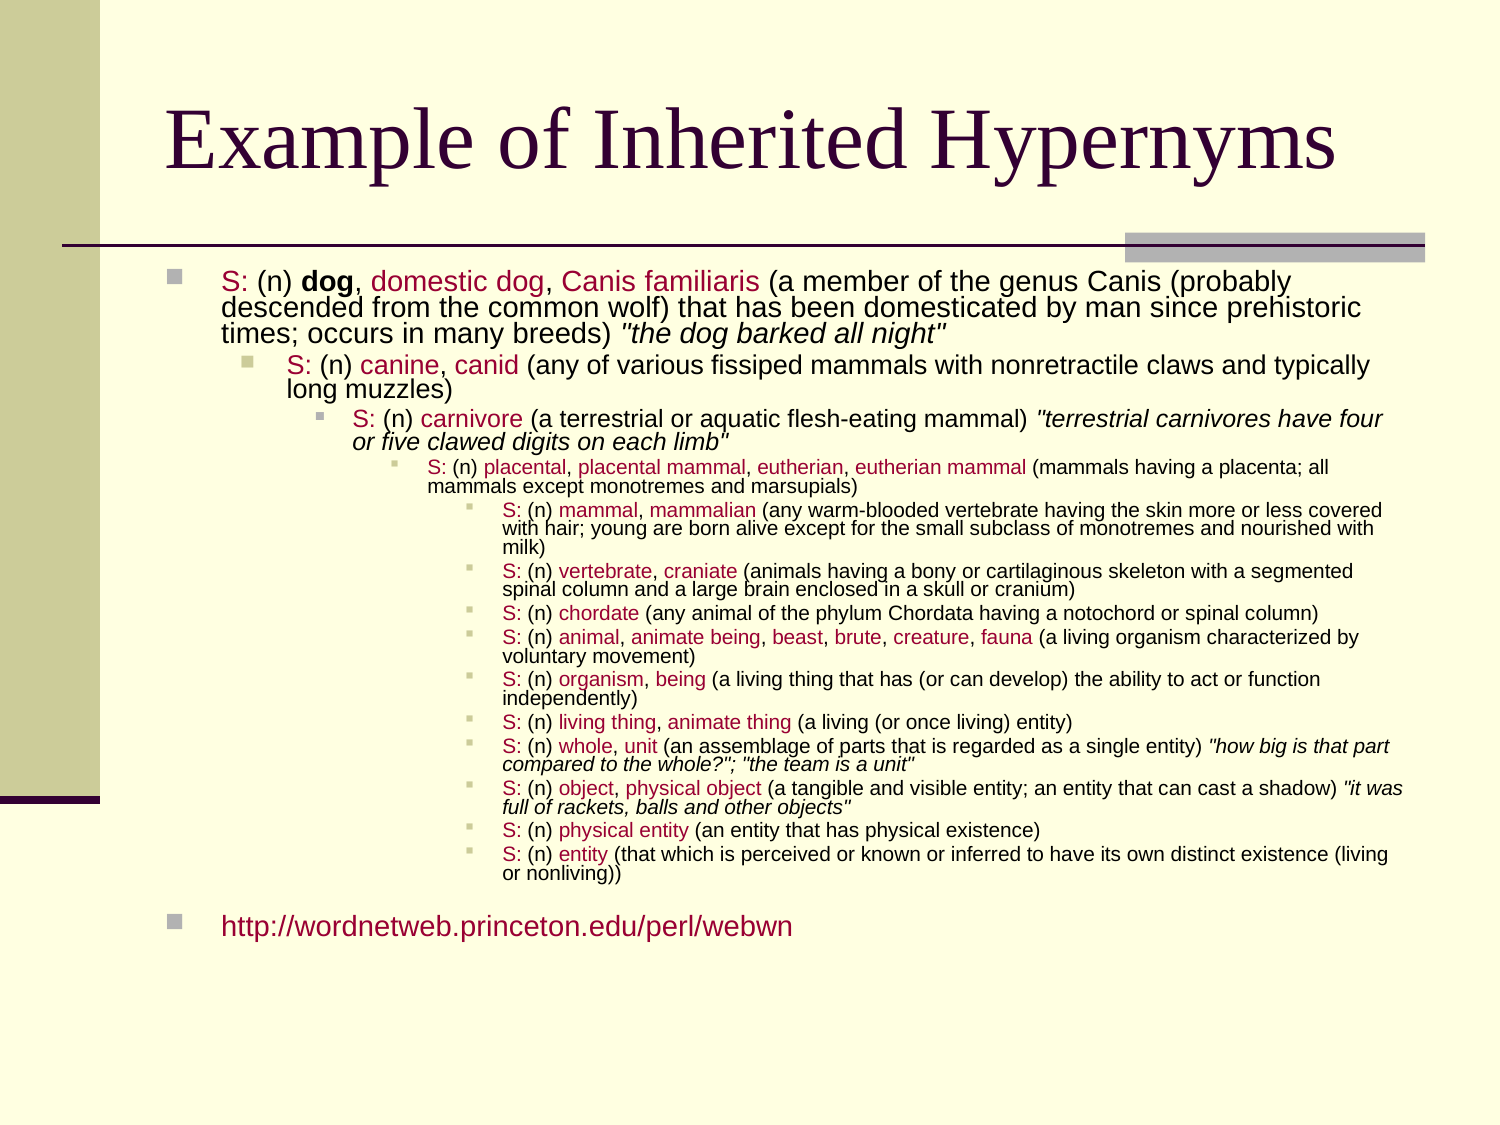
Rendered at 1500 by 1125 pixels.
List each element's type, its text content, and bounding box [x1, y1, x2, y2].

title Example of Inherited Hypernyms [150, 45, 1426, 234]
list S: (n) dog, domestic dog, Canis familiaris (a member of the genus Canis (probably descended from the common wolf) that has been domesticated by man since prehistoric times; occurs in many breeds) "the dog barked all night" S: (n) canine, canid (any of various fissiped mammals with nonretractile claws and typically long muzzles) S: (n) carnivore (a terrestrial or aquatic flesh-eating mammal) "terrestrial carnivores have four or five clawed digits on each limb" S: (n) placental, placental mammal, eutherian, eutherian mammal (mammals having a placenta; all mammals except monotremes and marsupials) S: (n) mammal, mammalian (any warm-blooded vertebrate having the skin more or less covered with hair; young are born alive except for the small subclass of monotremes and nourished with milk) S: (n) vertebrate, craniate (animals having a bony or cartilaginous skeleton with a segmented spinal column and a large brain enclosed in a skull or cranium) S: (n) chordate (any animal of the phylum Chordata having a notochord or spinal column) S: (n) animal, animate being, beast, brute, creature, fauna (a living organism characterized by voluntary movement) S: (n) organism, being (a living thing that has (or can develop) the ability to act or function independently) S: (n) living thing, animate thing (a living (or once living) entity) S: (n) whole, unit (an assemblage of parts that is regarded as a single entity) "how big is that part compared to the whole?"; "the team is a unit" S: (n) object, physical object (a tangible and visible entity; an entity that can cast a shadow) "it was full of rackets, balls and other objects" S: (n) physical entity (an entity that has physical existence) S: (n) entity (that which is perceived or known or inferred to have its own distinct existence (living or nonliving)) http://wordnetweb.princeton.edu/perl/webwn [150, 262, 1426, 1006]
